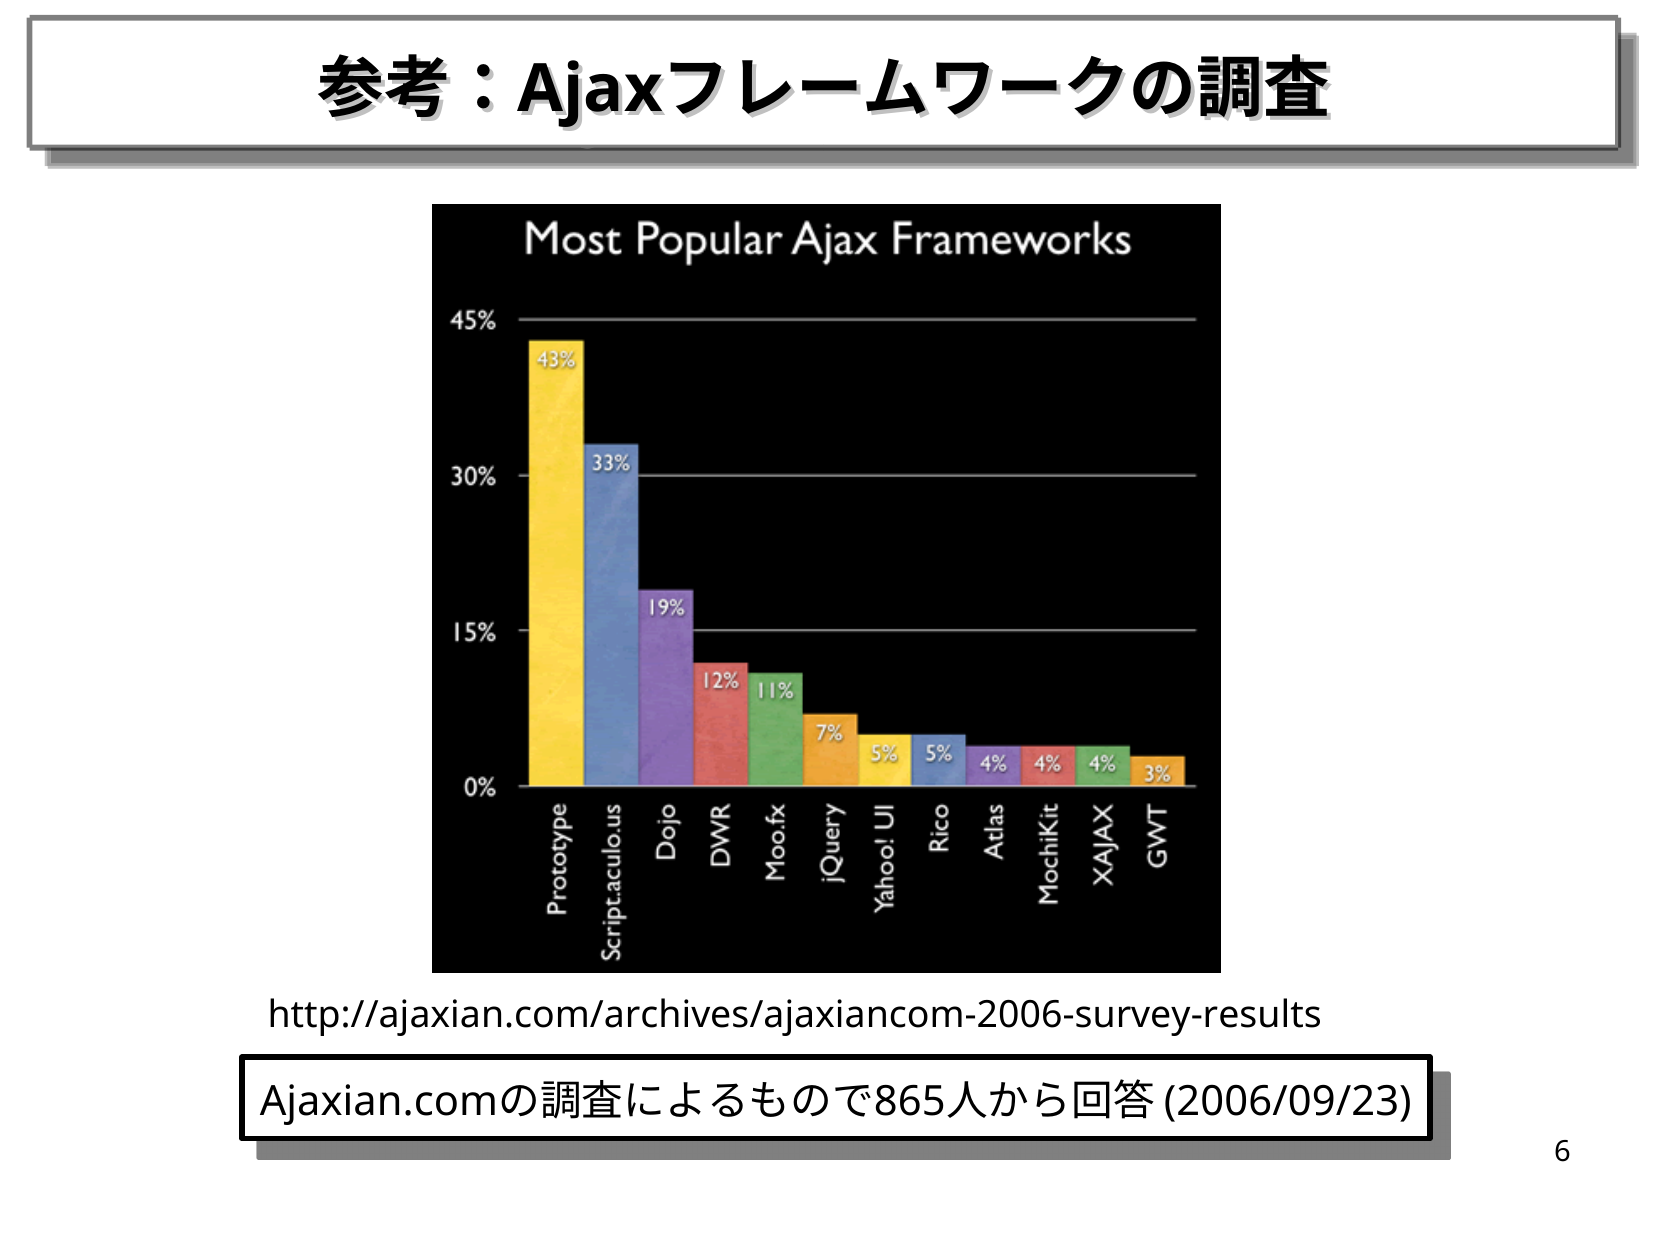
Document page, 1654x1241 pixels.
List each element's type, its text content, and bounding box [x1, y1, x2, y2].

text_box Ajaxian.comの調査によるもので865人から回答 (2006/09/23) [242, 1057, 1388, 1123]
text_box http://ajaxian.com/archives/ajaxiancom-2006-survey-results [252, 980, 1360, 1036]
picture [432, 204, 1221, 973]
text_box 参考：Ajaxフレームワークの調査 [29, 17, 1619, 148]
